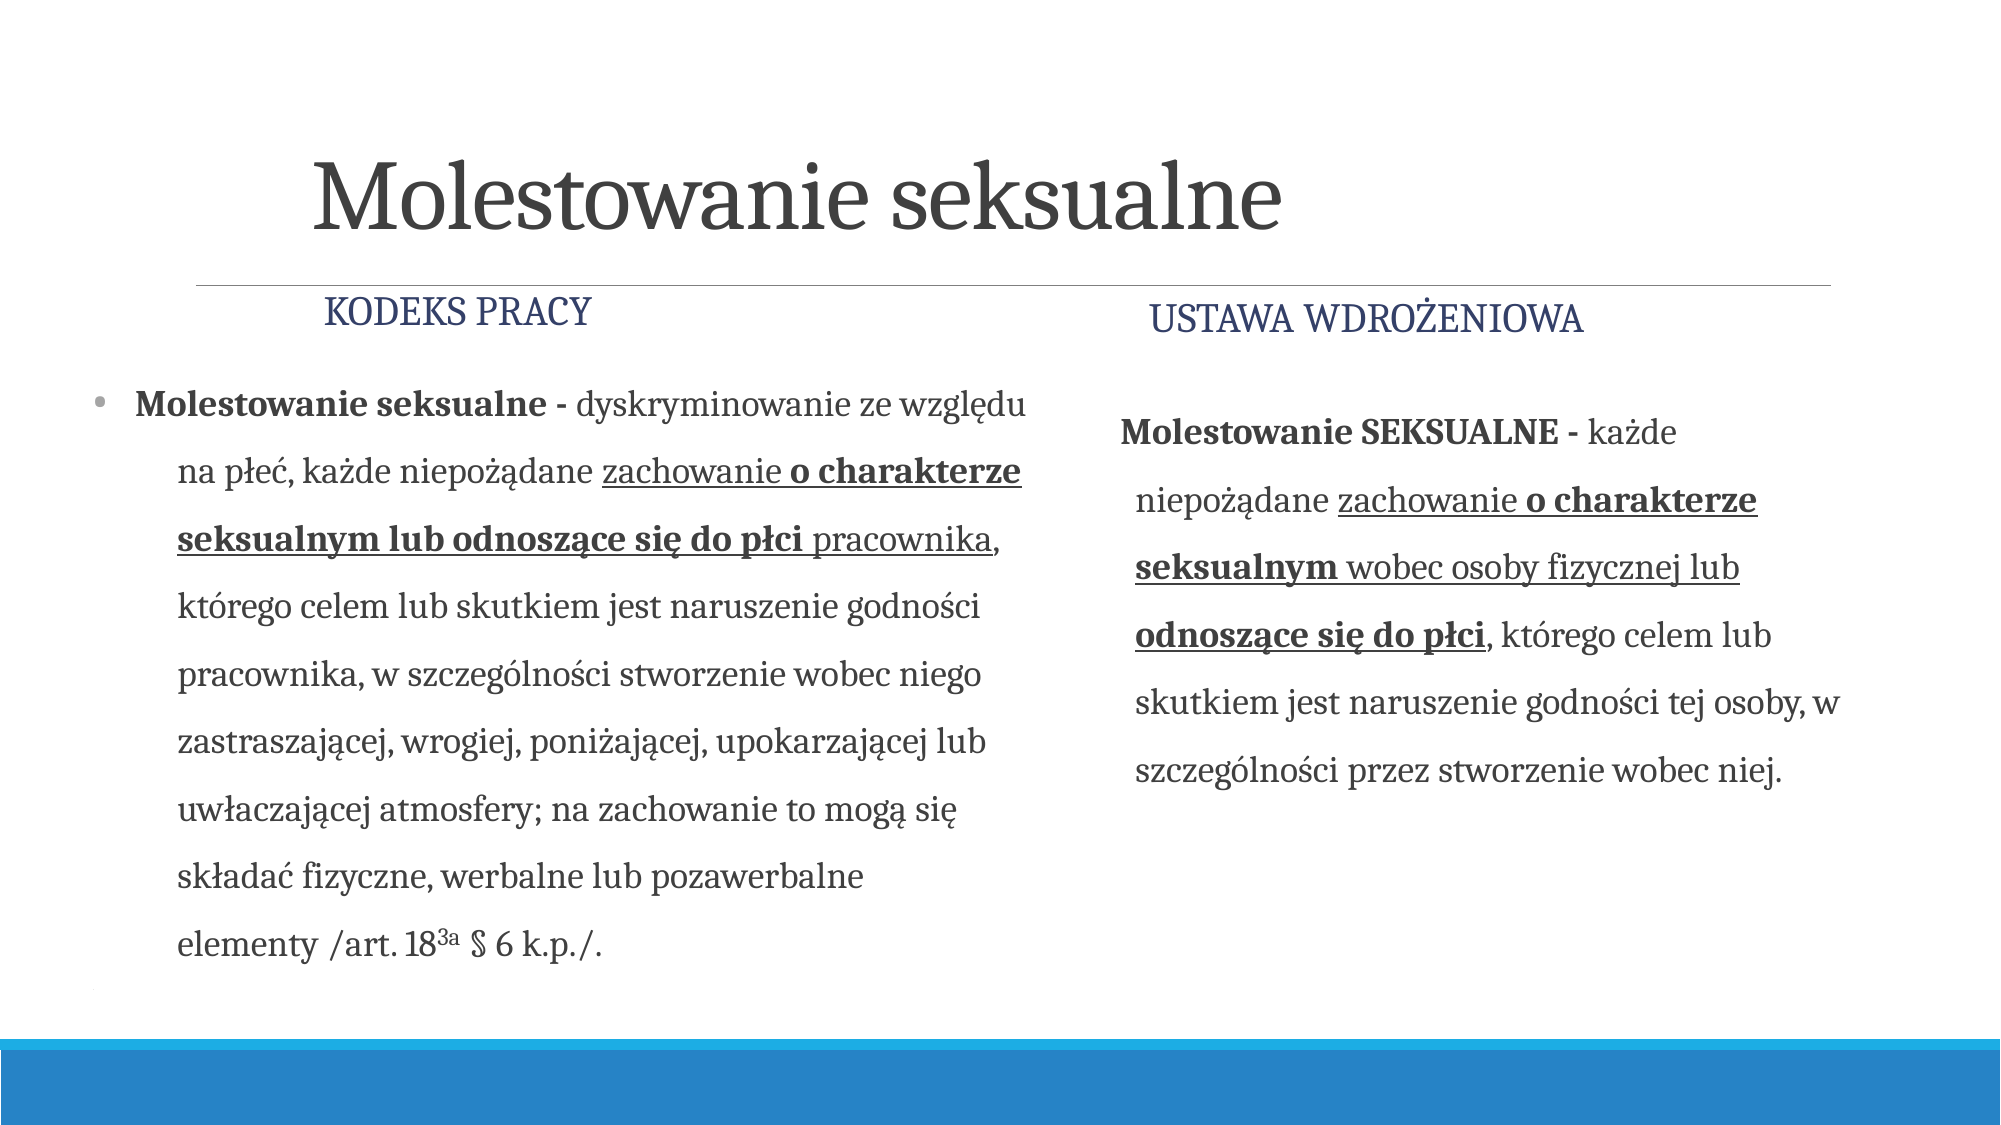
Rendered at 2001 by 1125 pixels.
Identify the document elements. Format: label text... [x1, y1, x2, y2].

list Ustawa wdrożeniowa [1133, 246, 1750, 377]
list Molestowanie SEKSUALNE - każde niepożądane zachowanie o charakterze seksualnym wobec osoby fizycznej lub odnoszące się do płci, którego celem lub skutkiem jest naruszenie godności tej osoby, w szczególności przez stworzenie wobec niej. [1105, 377, 1849, 1082]
list Kodeks pracy [308, 246, 972, 348]
list Molestowanie seksualne - dyskryminowanie ze względu na płeć, każde niepożądane zachowanie o charakterze seksualnym lub odnoszące się do płci pracownika, którego celem lub skutkiem jest naruszenie godności pracownika, w szczególności stworzenie wobec niego zastraszającej, wrogiej, poniżającej, upokarzającej lub uwłaczającej atmosfery; na zachowanie to mogą się składać fizyczne, werbalne lub pozawerbalne elementy /art. 183a § 6 k.p./. [57, 348, 1059, 1079]
title Molestowanie seksualne [296, 82, 1672, 258]
